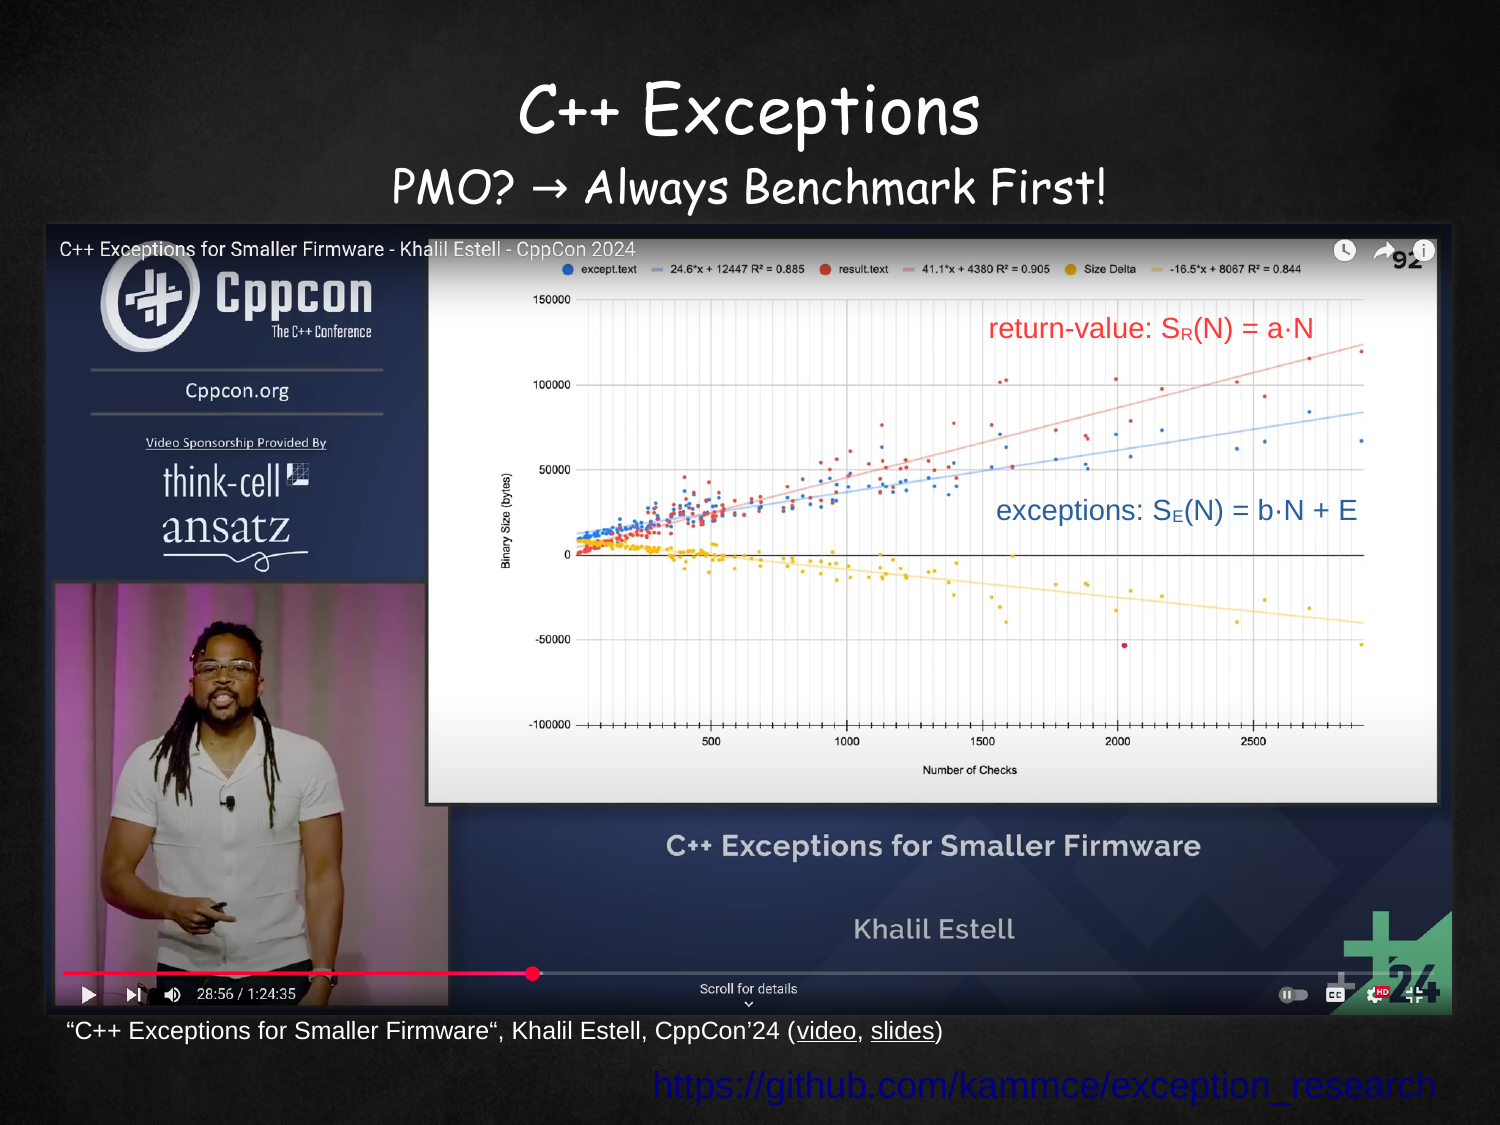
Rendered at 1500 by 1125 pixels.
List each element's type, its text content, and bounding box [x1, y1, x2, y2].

text_box return-value: SR(N) = a·N [973, 304, 1329, 353]
title C++ Exceptions PMO? → Always Benchmark First! [75, 44, 1425, 209]
picture [0, 0, 1500, 1125]
text_box https://github.com/kammce/exception_research [637, 1057, 1454, 1114]
text_box [559, 588, 1422, 751]
text_box exceptions: SE(N) = b·N + E [981, 486, 1372, 534]
text_box “C++ Exceptions for Smaller Firmware“, Khalil Estell, CppCon’24 (video, slides) [51, 1009, 1246, 1062]
